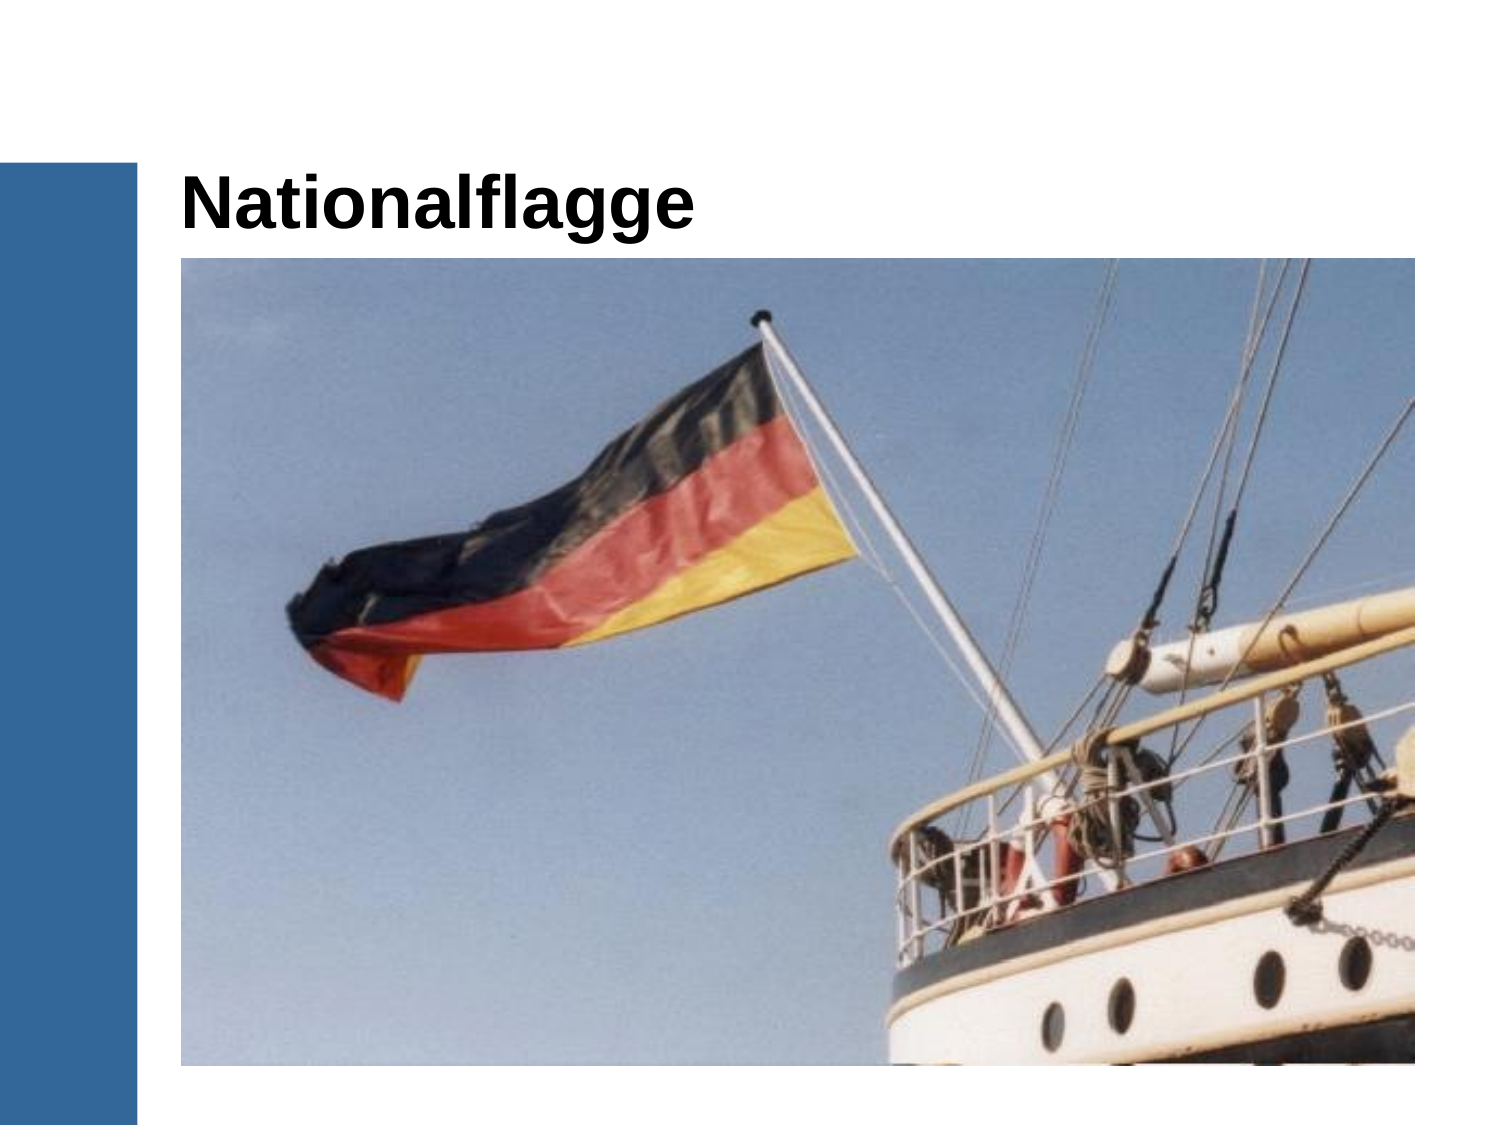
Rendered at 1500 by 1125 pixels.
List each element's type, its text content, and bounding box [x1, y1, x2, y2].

text_box Nationalflagge [165, 138, 1043, 259]
picture [181, 258, 1415, 1066]
